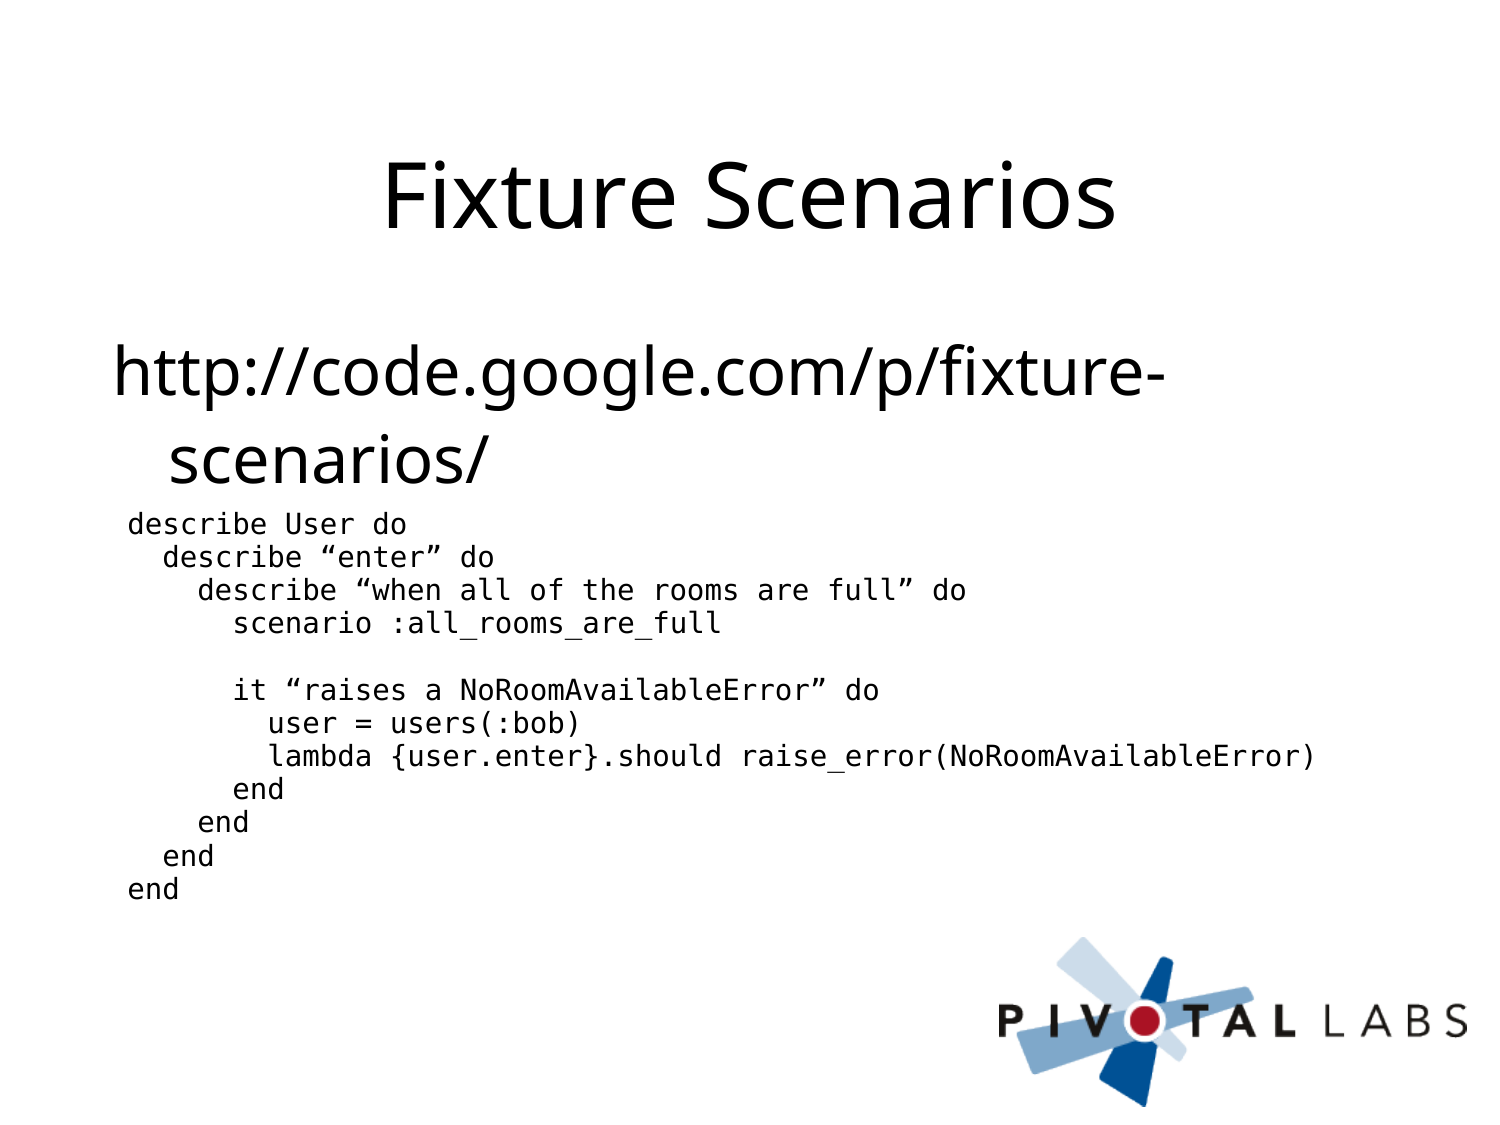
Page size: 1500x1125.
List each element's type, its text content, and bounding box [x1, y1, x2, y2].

list http://code.google.com/p/fixture-scenarios/ [112, 324, 1388, 1000]
picture [999, 937, 1467, 1107]
title Fixture Scenarios [112, 75, 1388, 311]
